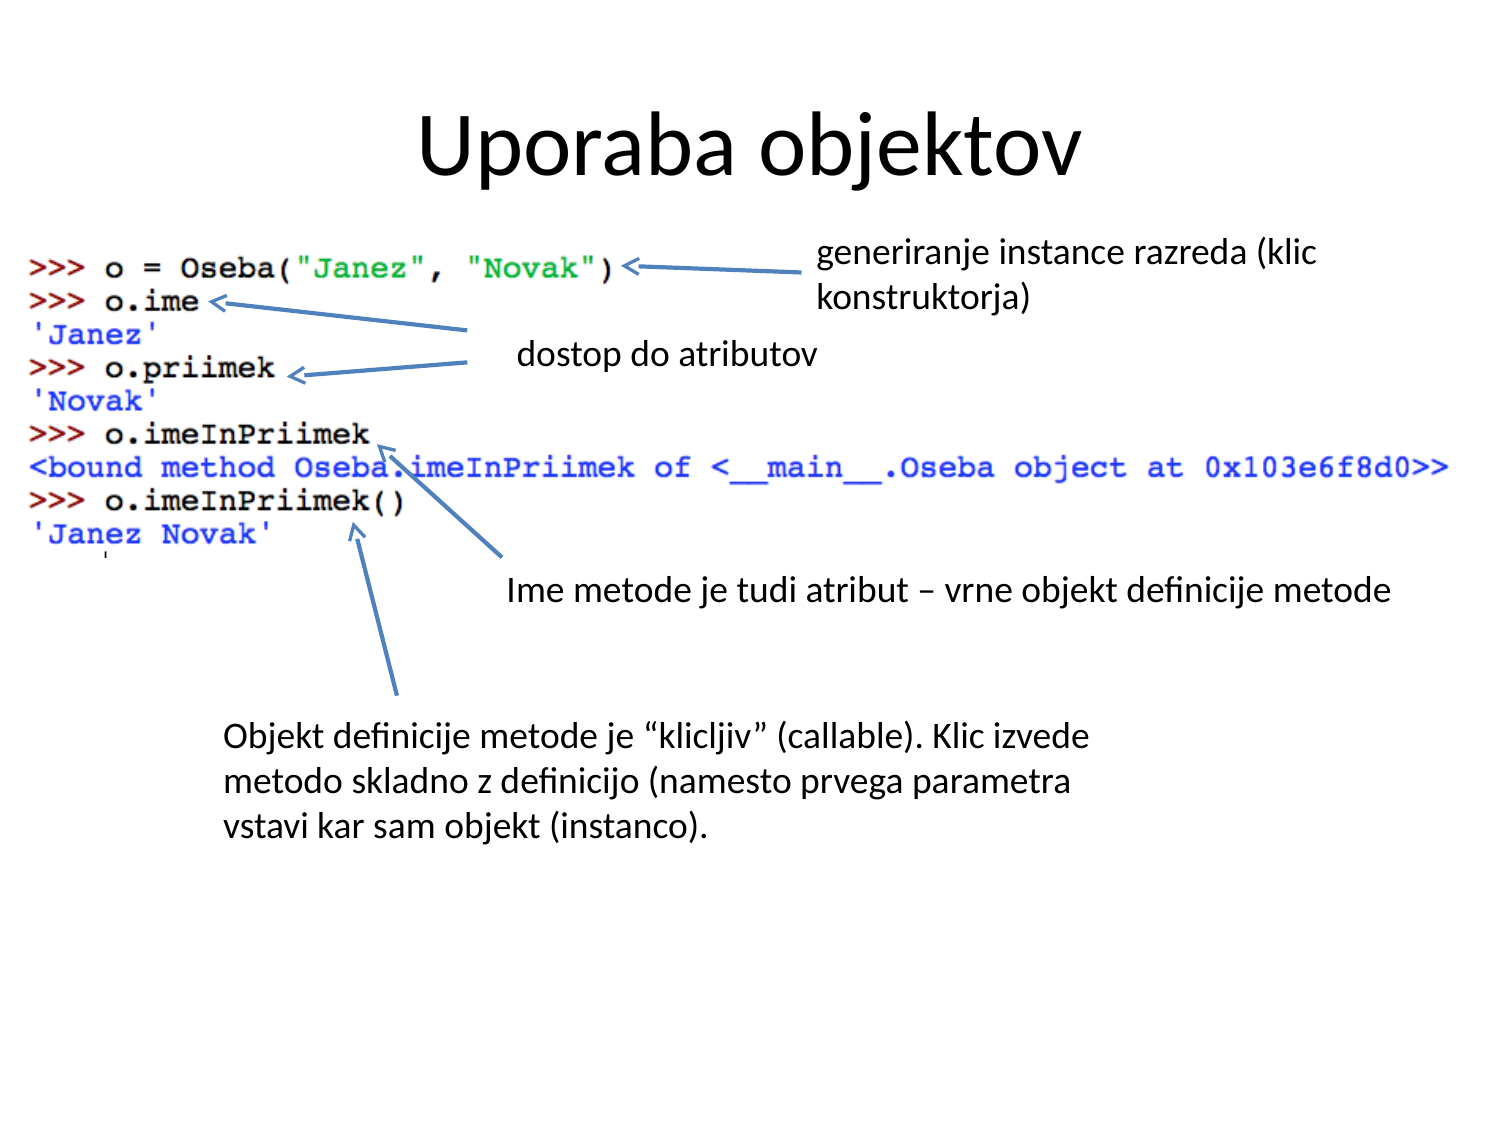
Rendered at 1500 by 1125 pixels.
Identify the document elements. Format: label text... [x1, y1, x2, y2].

text_box Objekt definicije metode je “klicljiv” (callable). Klic izvede metodo skladno z definicijo (namesto prvega parametra vstavi kar sam objekt (instanco). [208, 703, 1142, 854]
text_box Ime metode je tudi atribut – vrne objekt definicije metode [491, 557, 1425, 618]
picture [23, 251, 1500, 558]
title Uporaba objektov [75, 45, 1425, 233]
text_box dostop do atributov [501, 321, 1102, 382]
text_box generiranje instance razreda (klic konstruktorja) [801, 219, 1401, 325]
